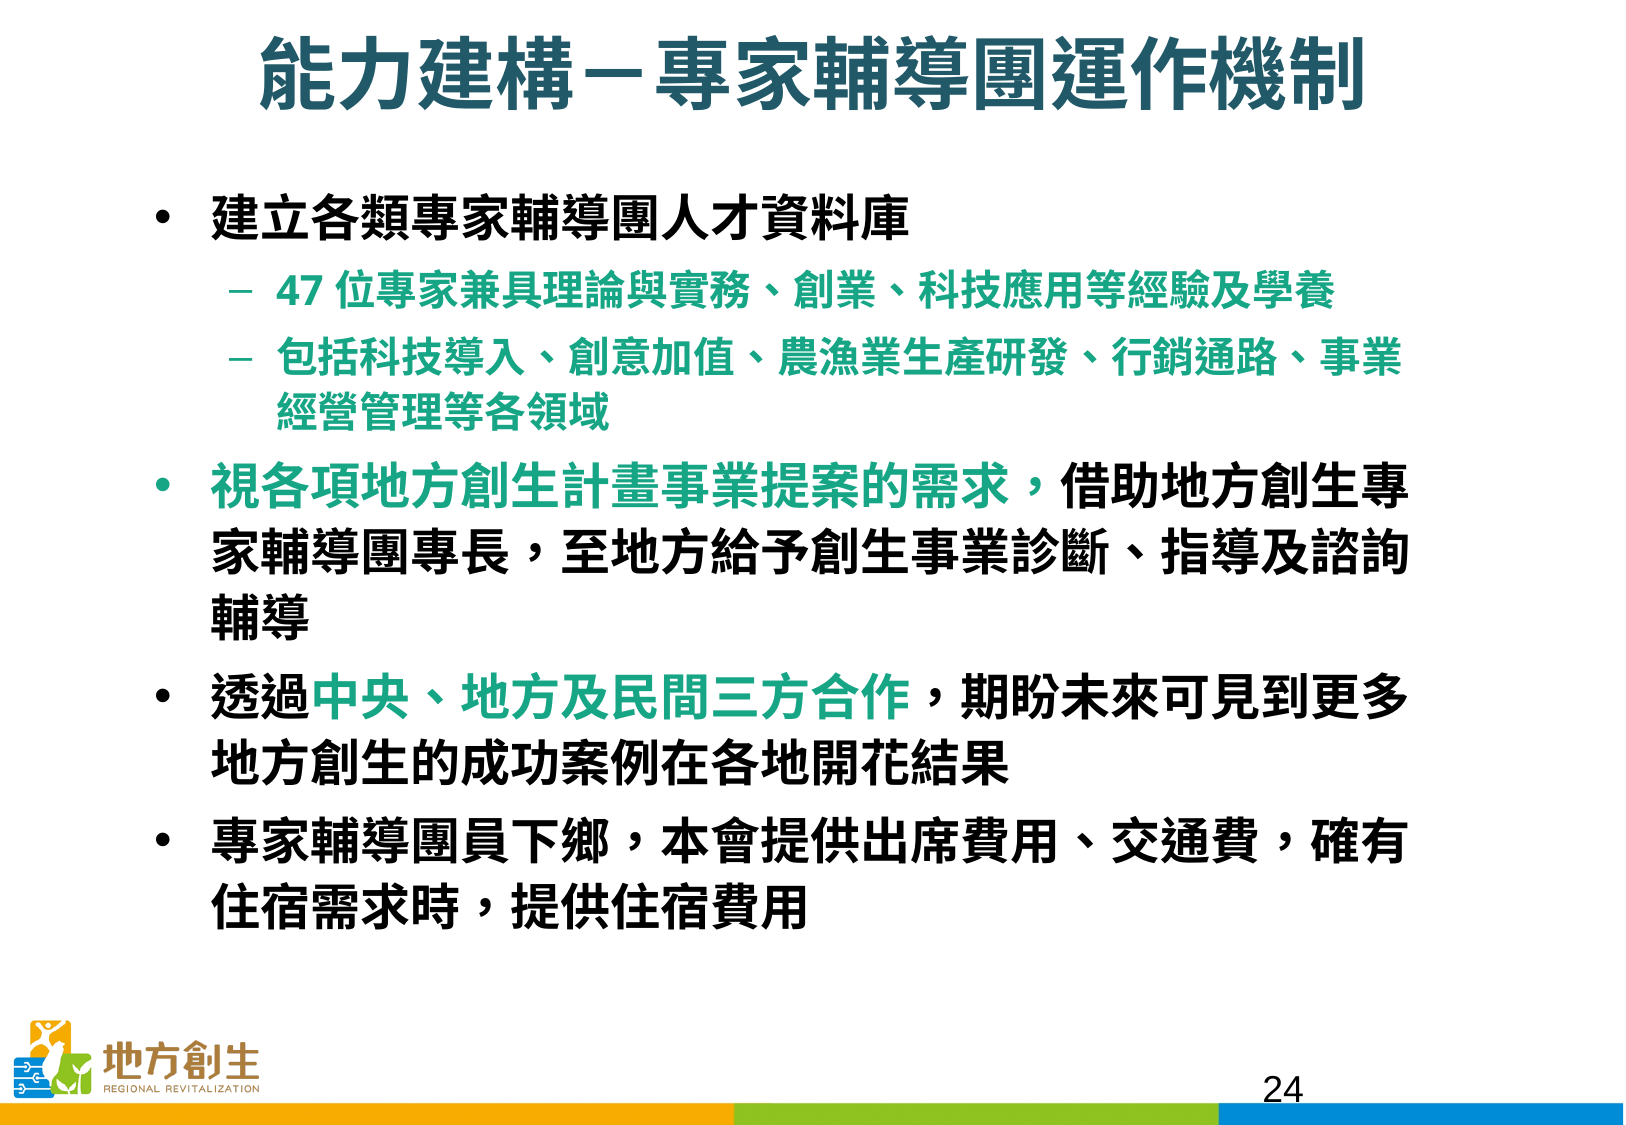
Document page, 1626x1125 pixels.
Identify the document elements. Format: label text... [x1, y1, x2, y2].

text_box <編號> [1247, 1057, 1625, 1118]
title 能力建構－專家輔導團運作機制 [81, 7, 1544, 138]
text_box 建立各類專家輔導團人才資料庫 47位專家兼具理論與實務、創業、科技應用等經驗及學養 包括科技導入、創意加值、農漁業生產研發、行銷通路、事業經營管理等各領域 視各項地方創生計畫事業提案的需求，借助地方創生專家輔導團專長，至地方給予創生事業診斷、指導及諮詢輔導 透過中央、地方及民間三方合作，期盼未來可見到更多地方創生的成功案例在各地開花結果 專家輔導團員下鄉，本會提供出席費用、交通費，確有住宿需求時，提供住宿費用 [139, 172, 1438, 1000]
picture [9, 1013, 259, 1100]
